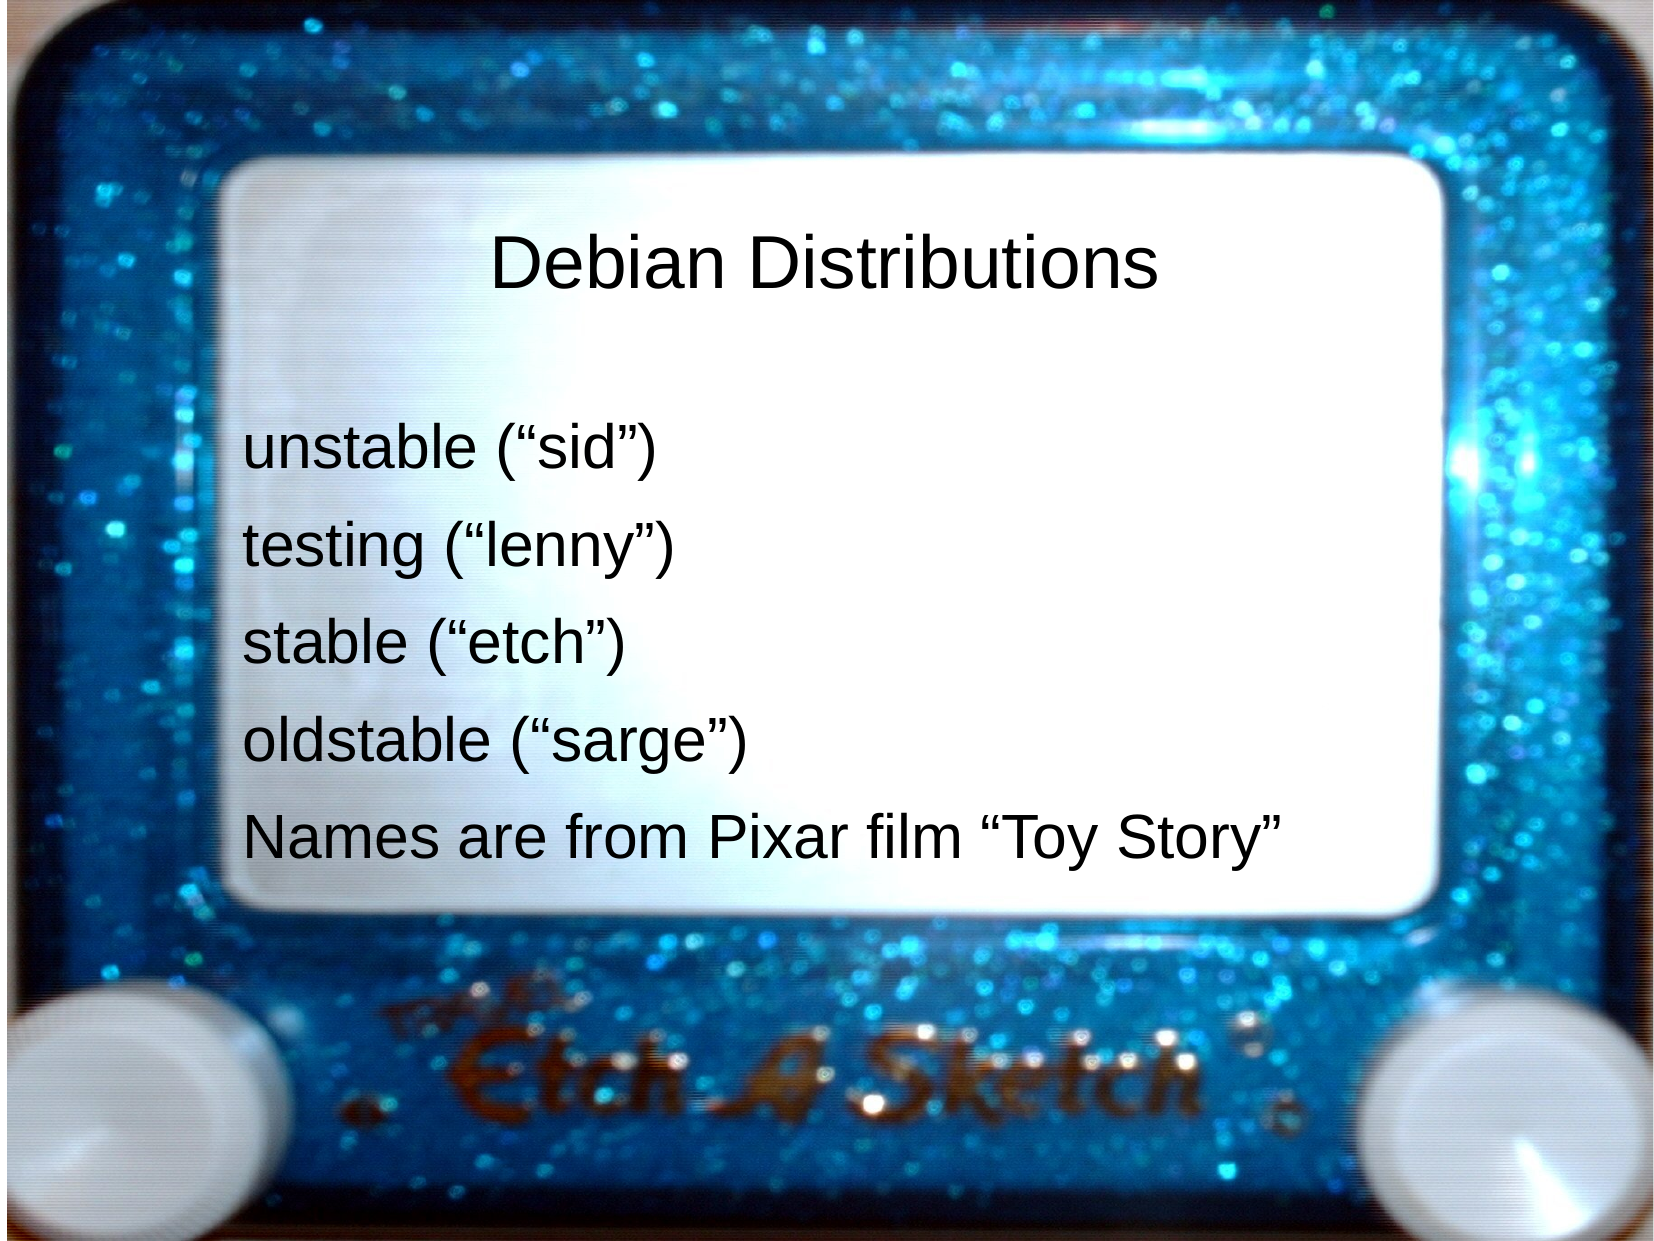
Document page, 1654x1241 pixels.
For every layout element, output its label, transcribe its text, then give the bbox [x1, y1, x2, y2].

list unstable (“sid”) testing (“lenny”) stable (“etch”) oldstable (“sarge”) Names are from Pixar film “Toy Story” [225, 412, 1426, 886]
title Debian Distributions [225, 157, 1426, 368]
picture [7, 0, 1654, 1241]
